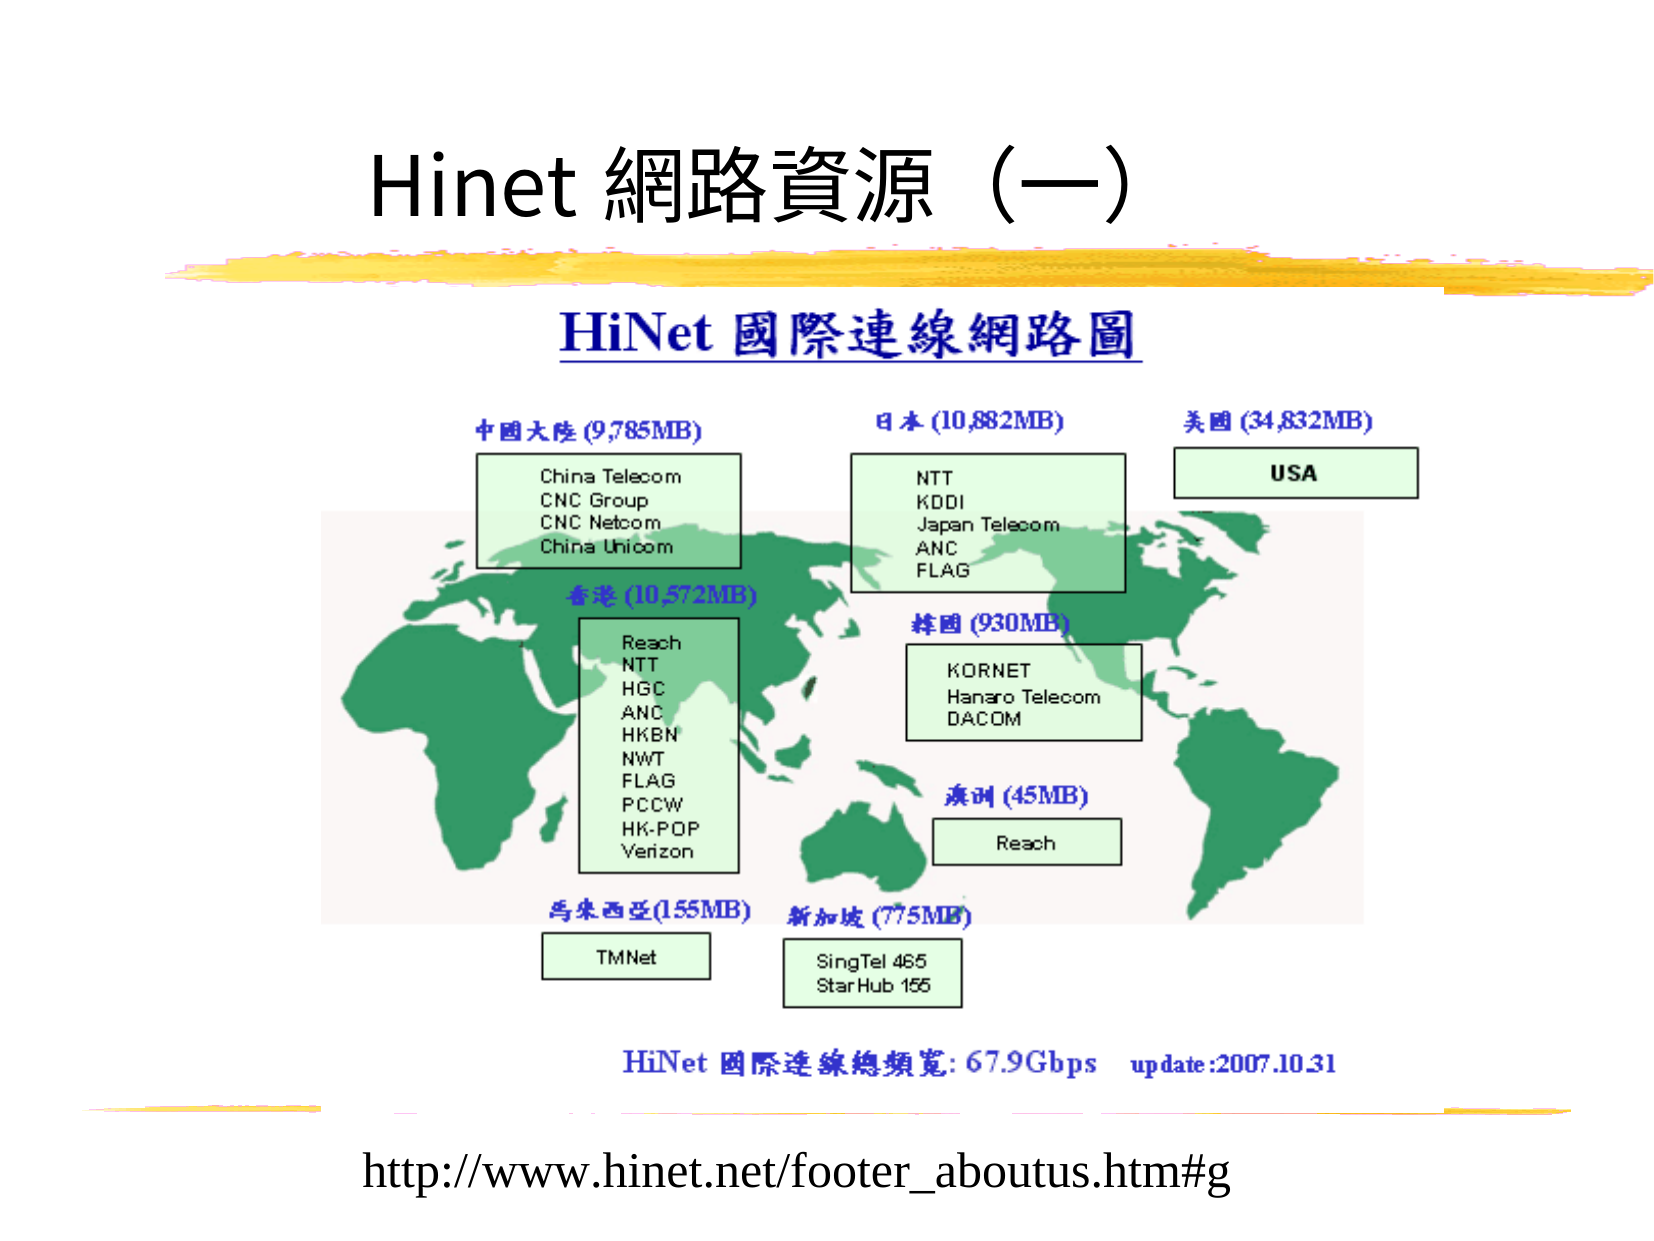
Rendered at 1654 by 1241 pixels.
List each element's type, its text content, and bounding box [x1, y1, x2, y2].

text_box http://www.hinet.net/footer_aboutus.htm#g [347, 1132, 1247, 1216]
picture [82, 237, 1654, 1117]
title Hinet網路資源（一） [73, 25, 1479, 249]
